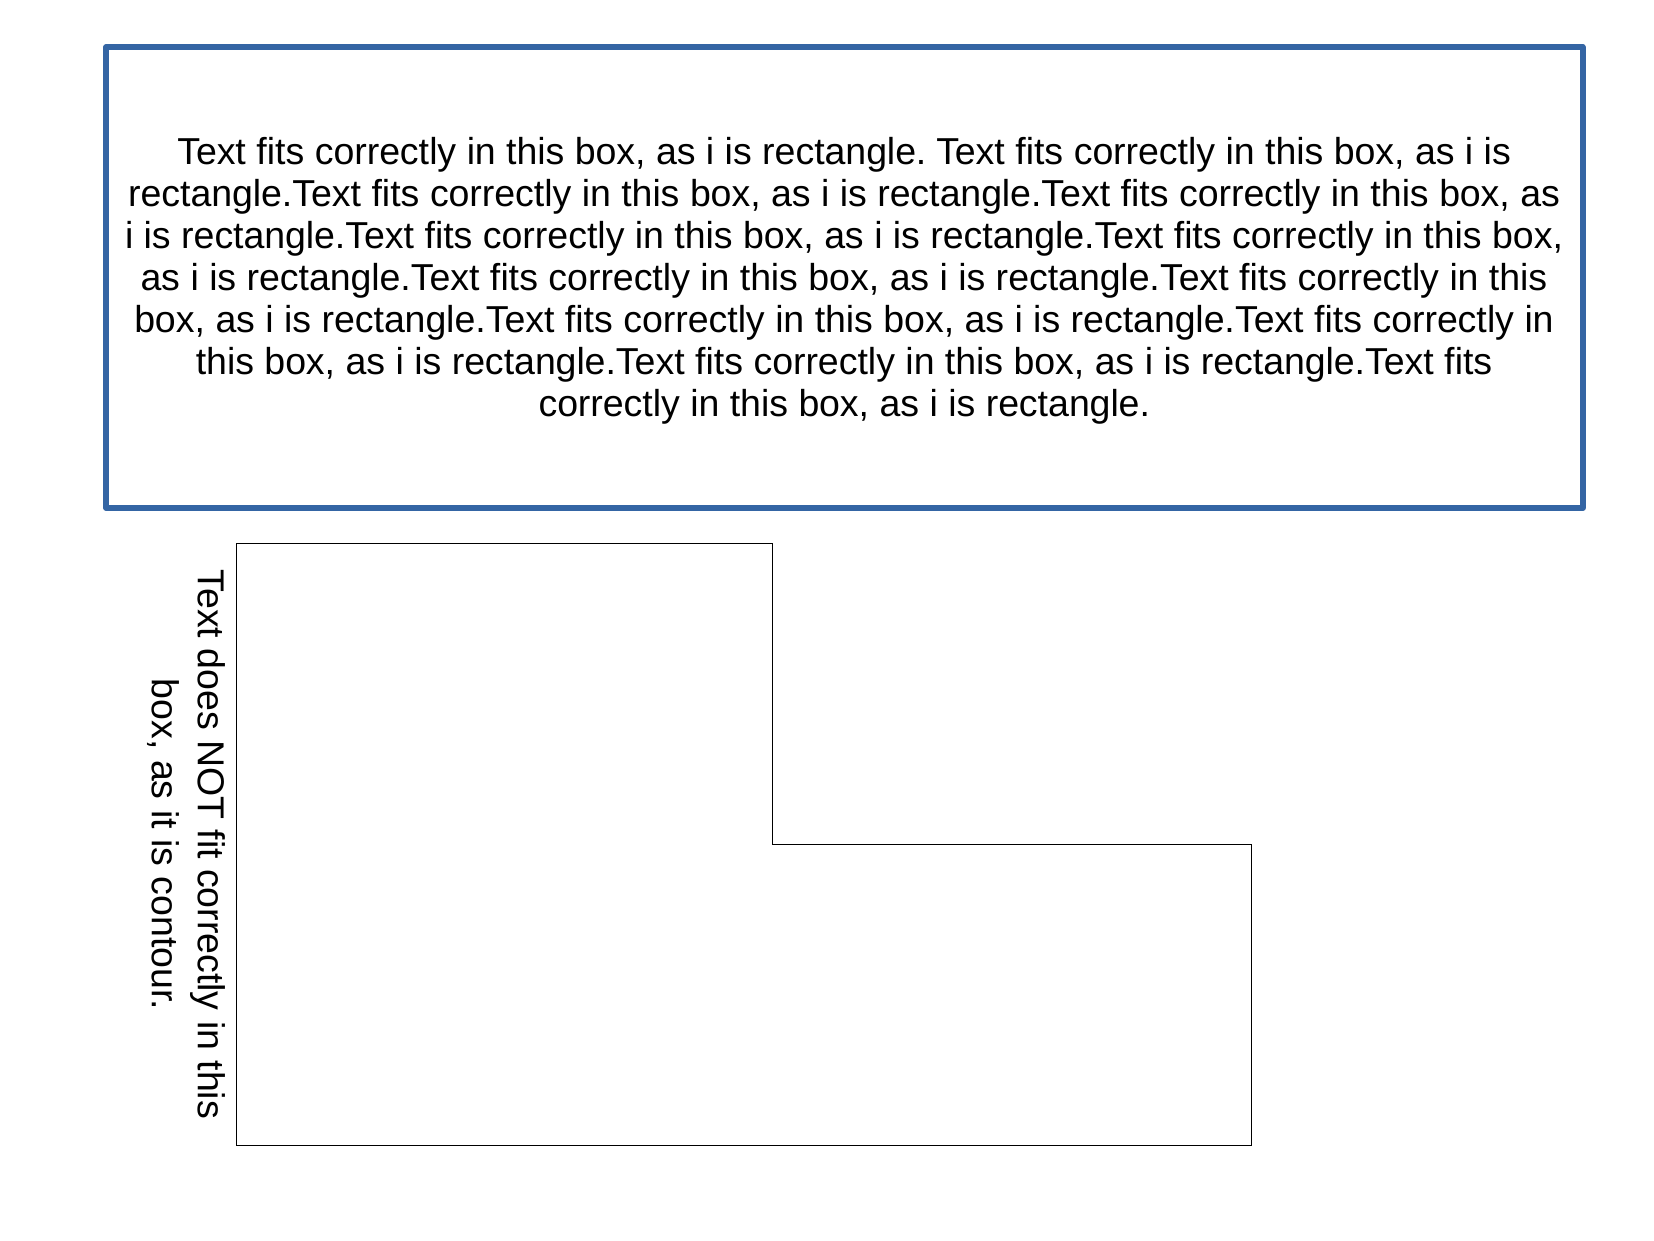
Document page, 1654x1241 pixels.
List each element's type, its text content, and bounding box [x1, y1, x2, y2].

text_box Text fits correctly in this box, as i is rectangle. Text fits correctly in this box, as i is rectangle.Text fits correctly in this box, as i is rectangle.Text fits correctly in this box, as i is rectangle.Text fits correctly in this box, as i is rectangle.Text fits correctly in this box, as i is rectangle.Text fits correctly in this box, as i is rectangle.Text fits correctly in this box, as i is rectangle.Text fits correctly in this box, as i is rectangle.Text fits correctly in this box, as i is rectangle.Text fits correctly in this box, as i is rectangle.Text fits correctly in this box, as i is rectangle. [106, 47, 1583, 508]
text_box Text does NOT fit correctly in this box, as it is contour. [236, 543, 1252, 1146]
